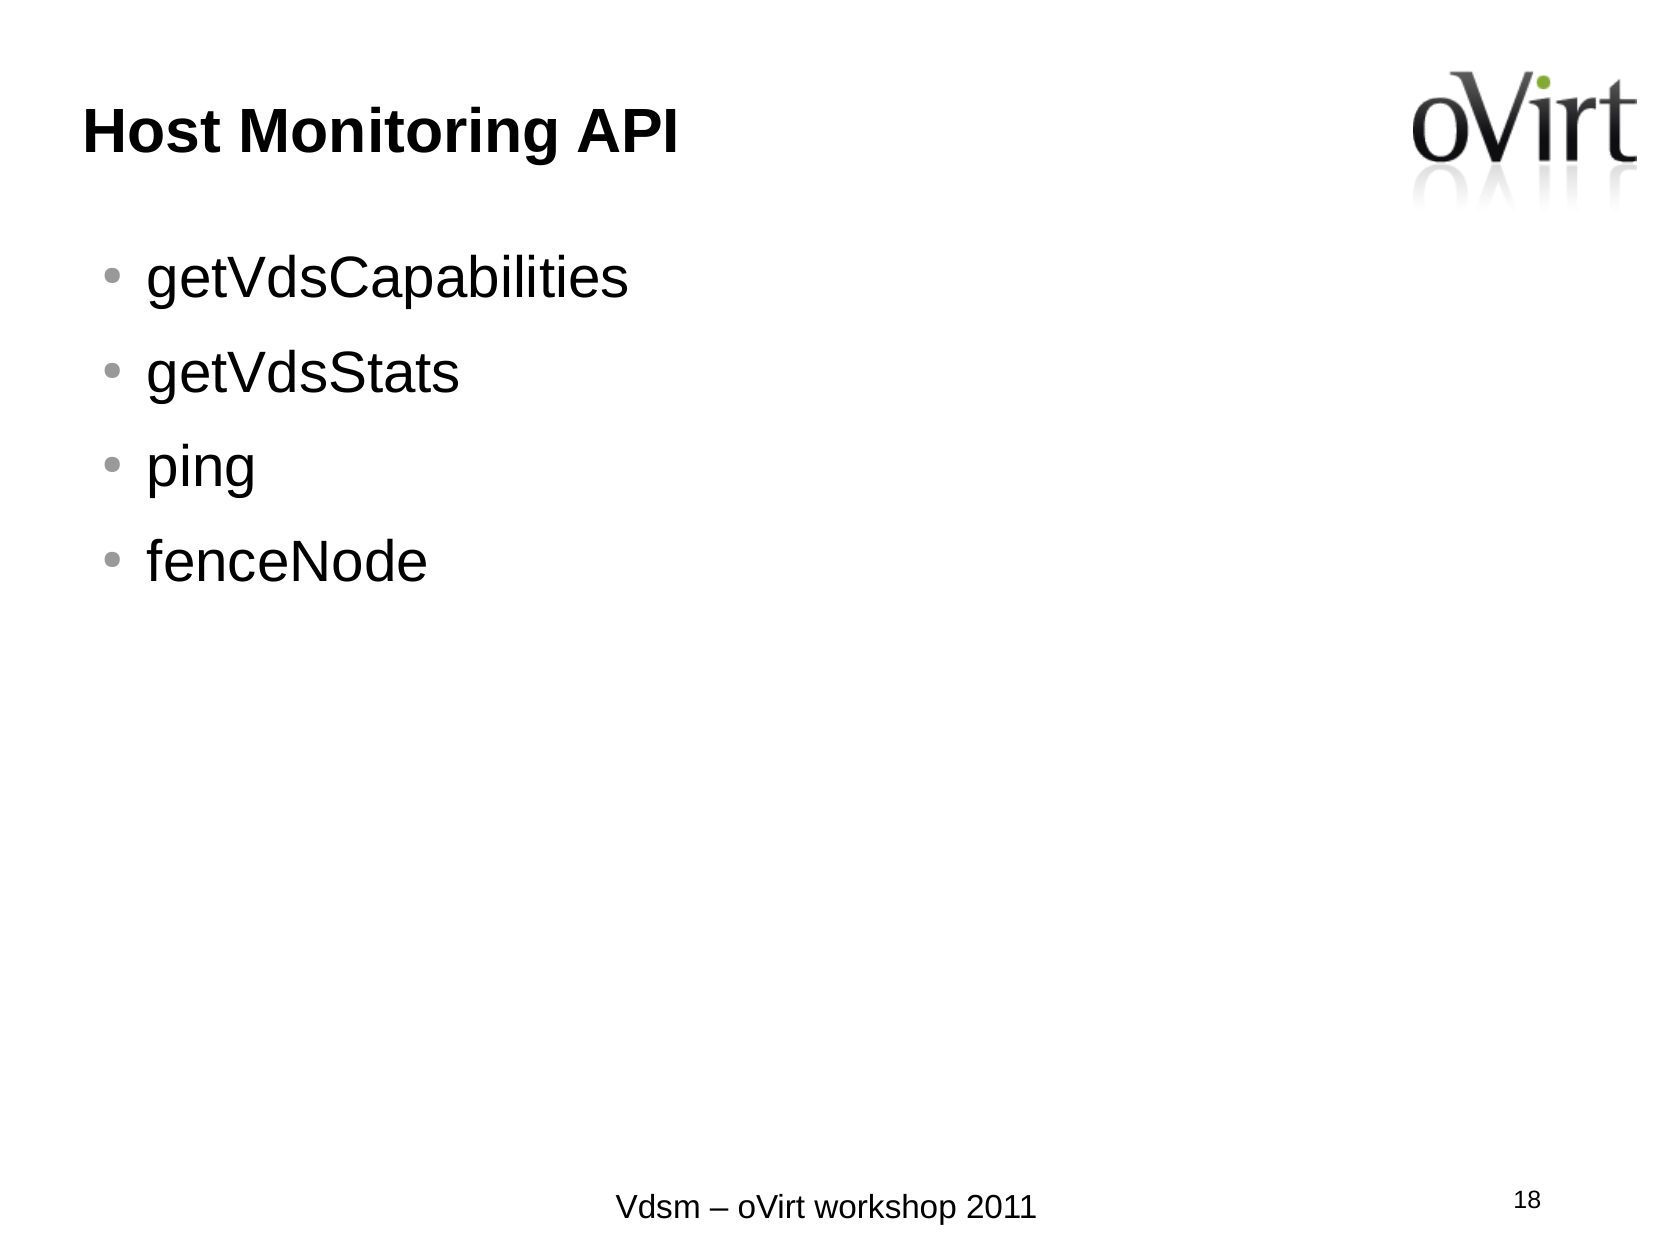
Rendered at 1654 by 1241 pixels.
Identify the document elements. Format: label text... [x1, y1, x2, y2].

picture [1571, 63, 1637, 212]
title Host Monitoring API [82, 37, 1571, 226]
list getVdsCapabilities getVdsStats ping fenceNode [86, 244, 1576, 1039]
